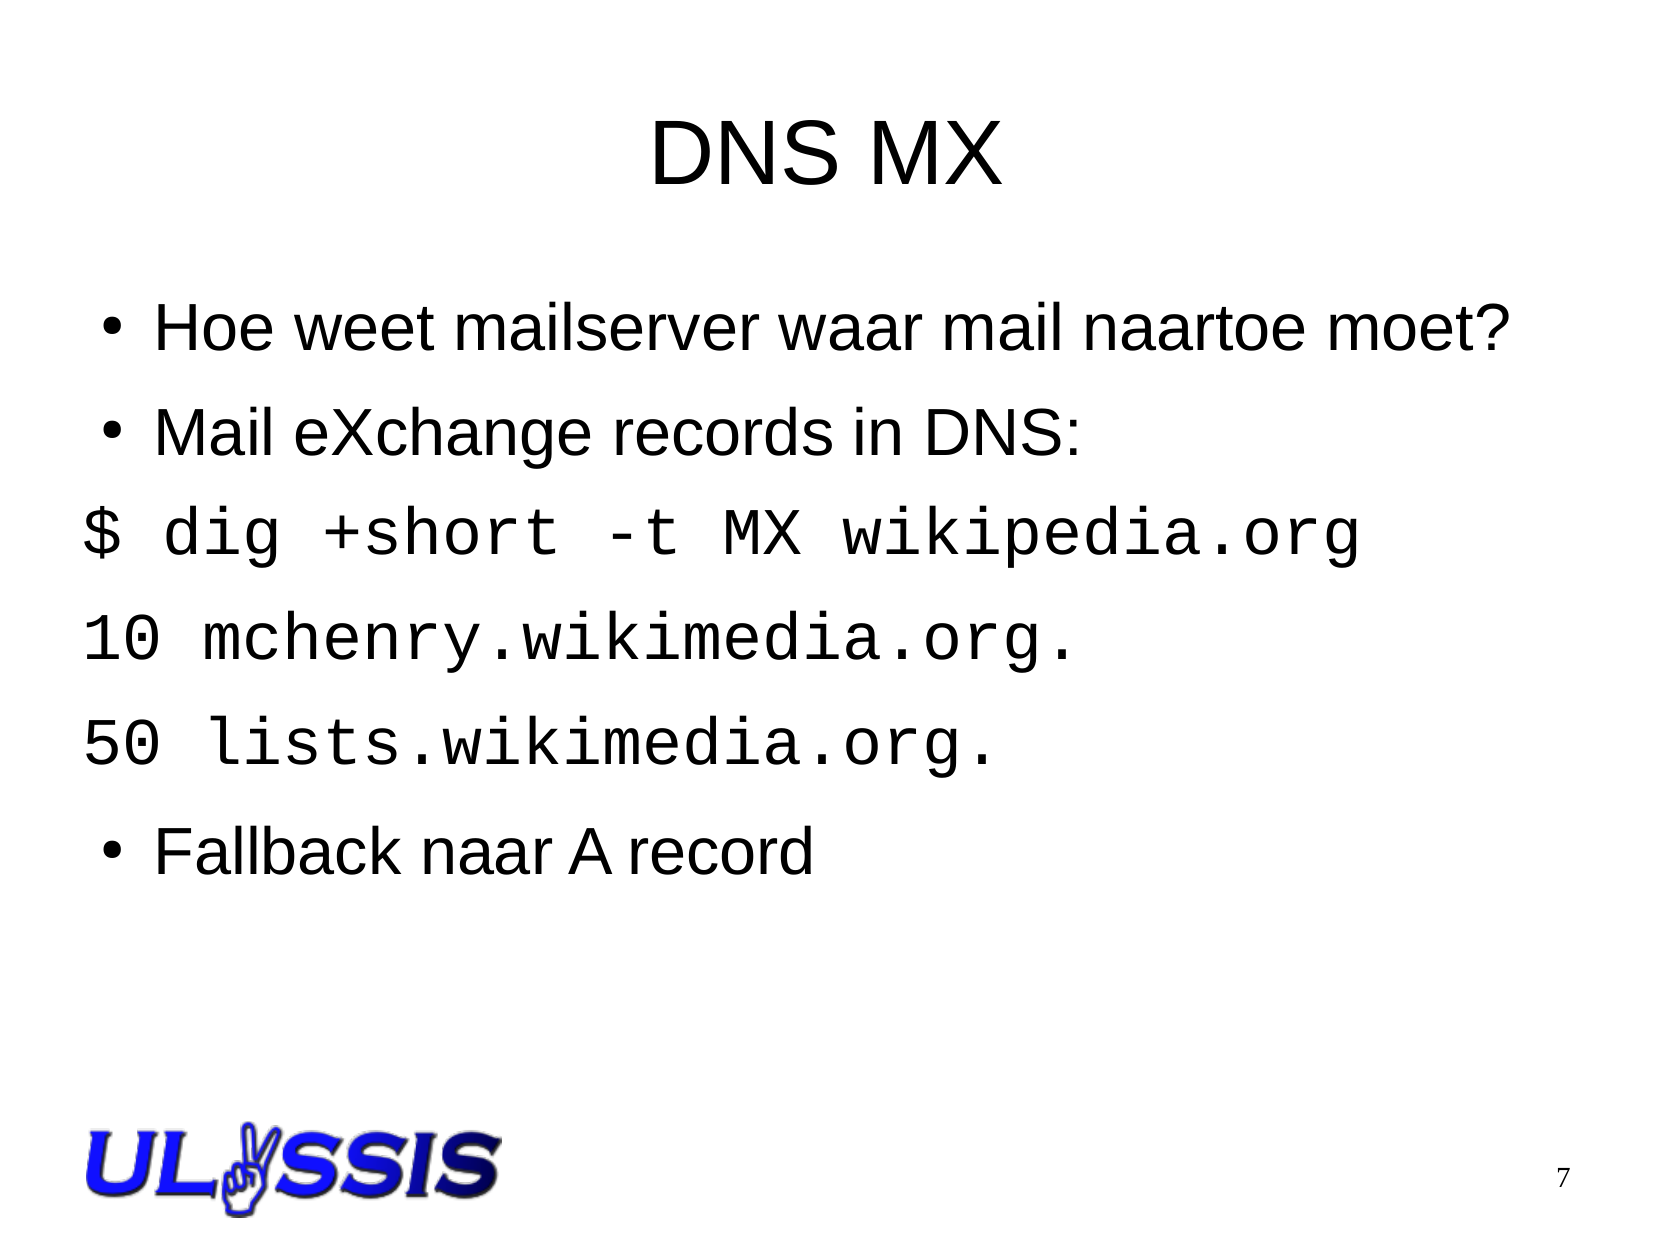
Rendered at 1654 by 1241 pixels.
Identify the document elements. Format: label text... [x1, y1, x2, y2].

title DNS MX [82, 49, 1571, 257]
picture [86, 1121, 502, 1218]
list Hoe weet mailserver waar mail naartoe moet? Mail eXchange records in DNS: $ dig +short -t MX wikipedia.org 10 mchenry.wikimedia.org. 50 lists.wikimedia.org. Fallback naar A record [82, 290, 1571, 1109]
